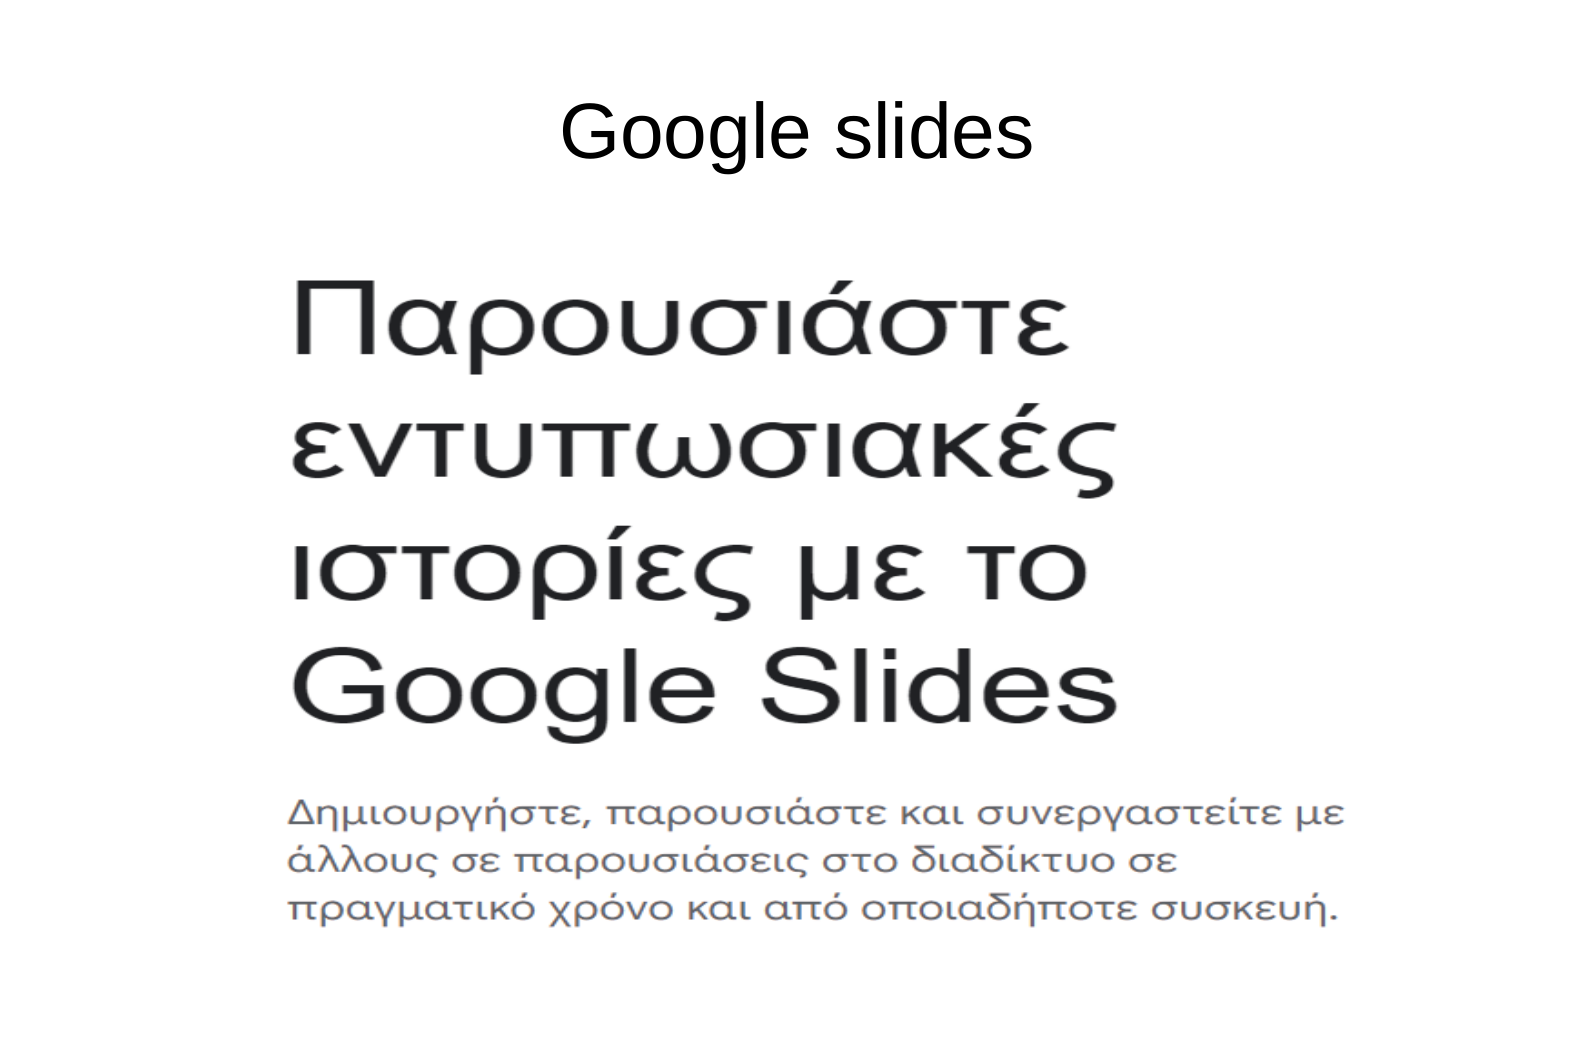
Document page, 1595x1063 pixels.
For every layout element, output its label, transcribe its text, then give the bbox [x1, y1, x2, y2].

picture [106, 248, 1489, 951]
title Google slides [79, 42, 1515, 220]
